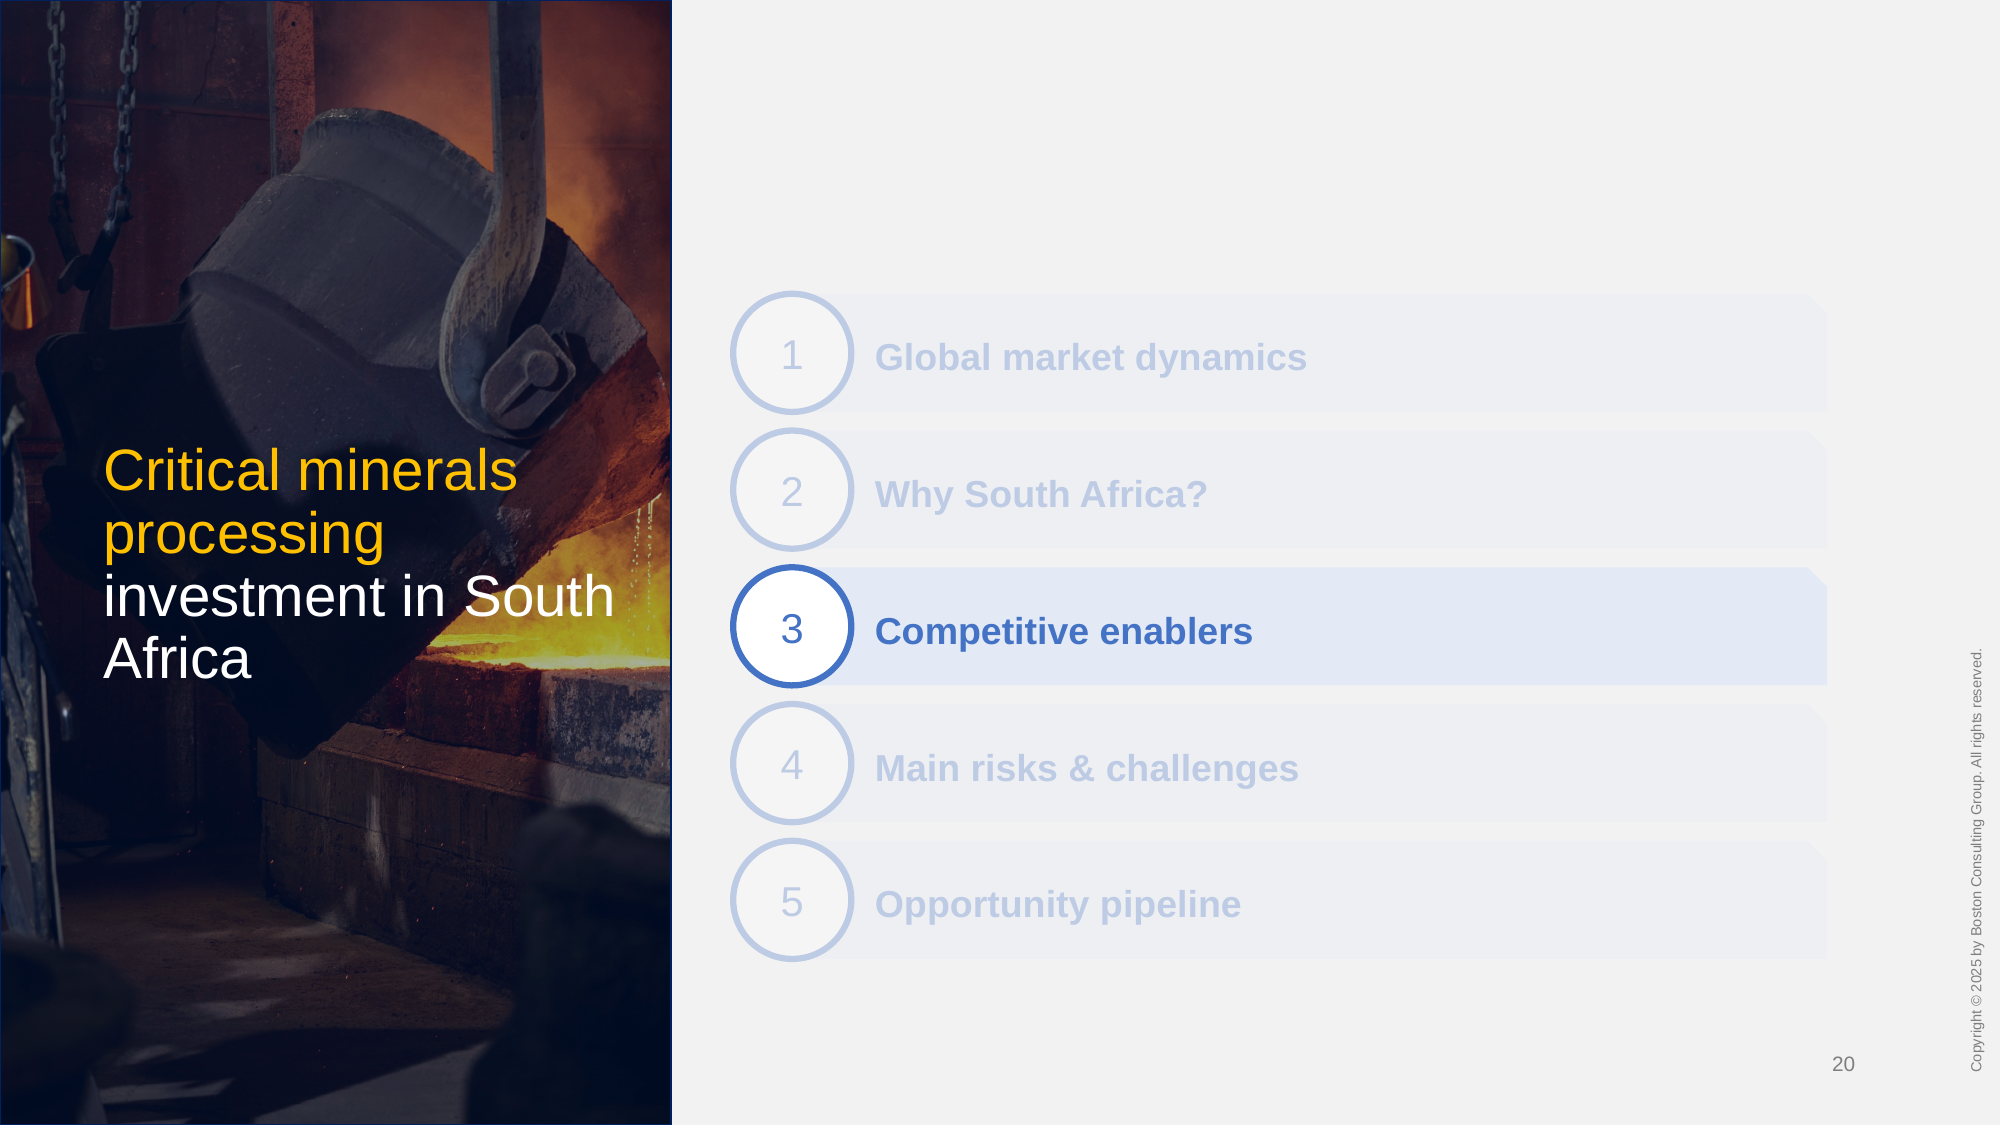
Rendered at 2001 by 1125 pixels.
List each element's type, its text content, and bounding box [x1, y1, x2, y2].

text_box Competitive enablers [799, 567, 1828, 686]
title Critical minerals processing investment in South Africa [103, 439, 617, 686]
text_box [0, 0, 671, 1125]
text_box 3 [733, 567, 852, 686]
text_box [695, 285, 1897, 972]
